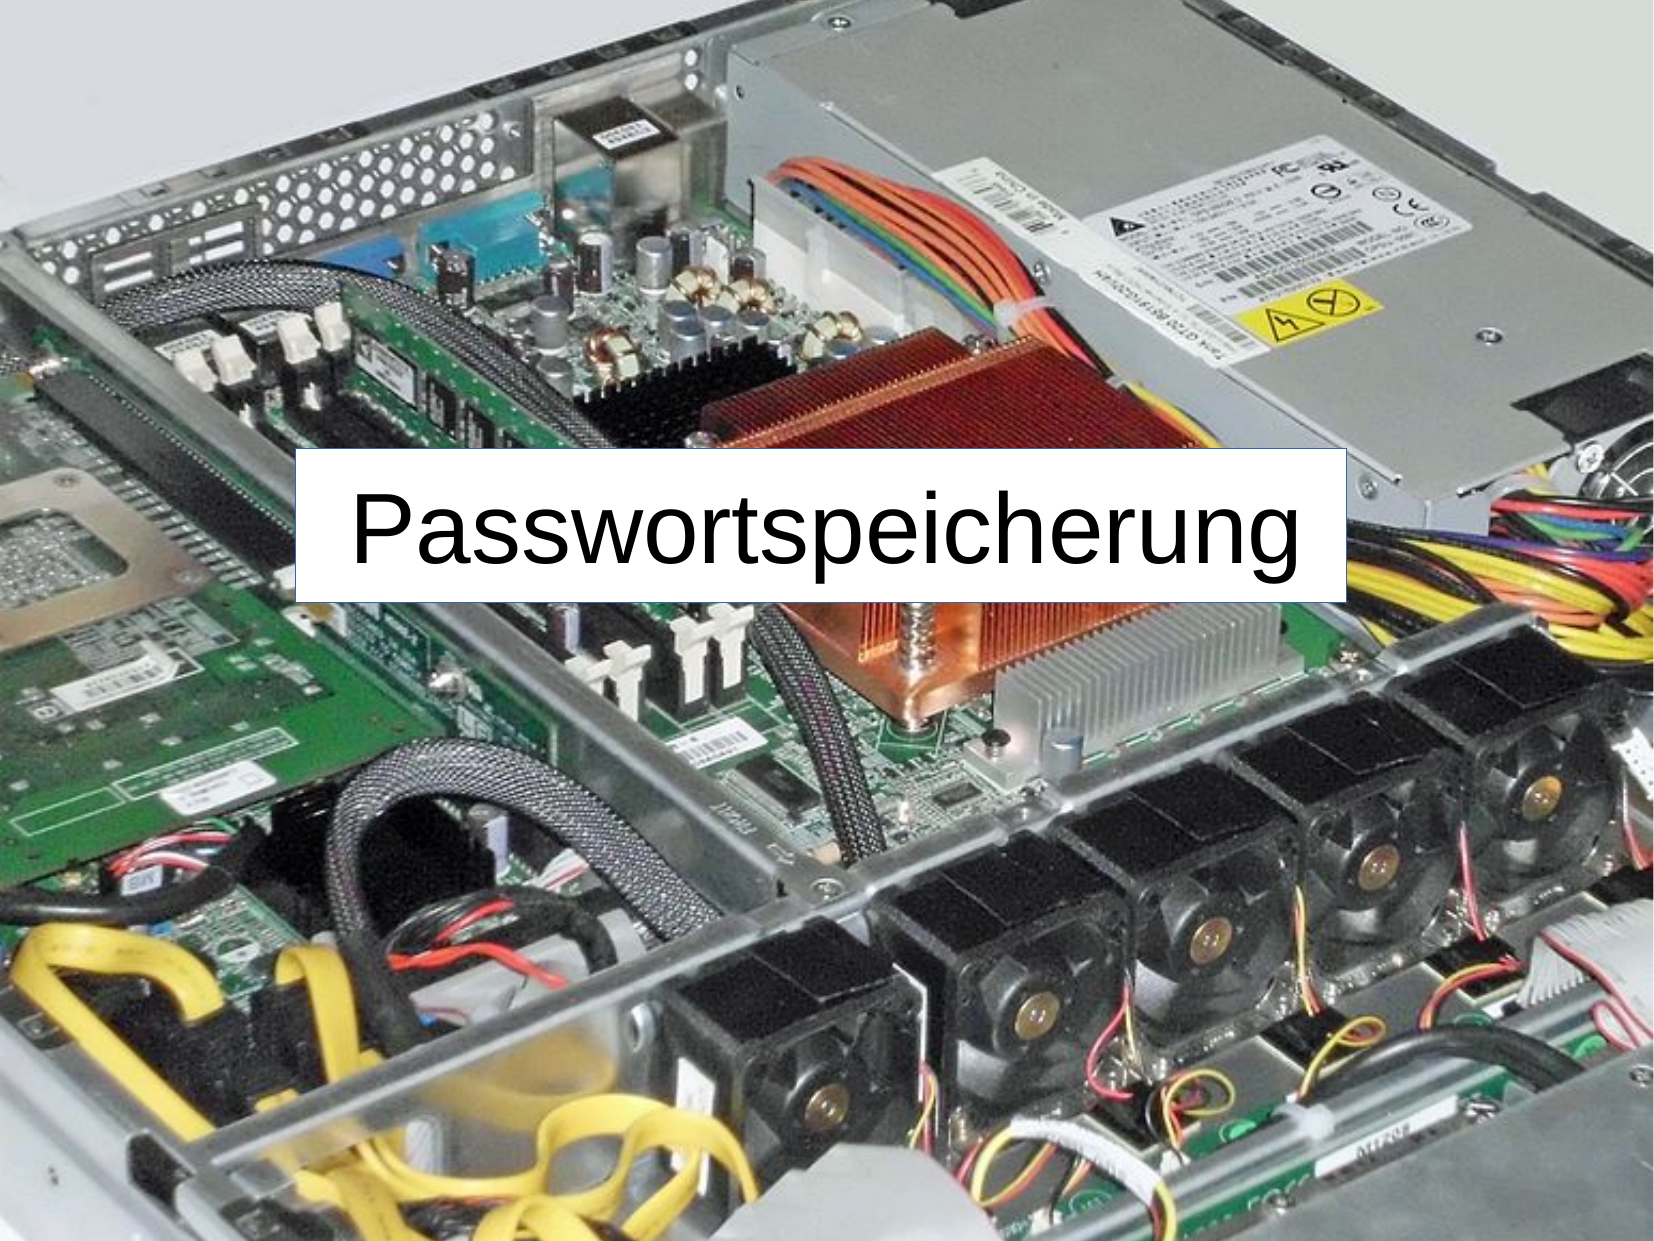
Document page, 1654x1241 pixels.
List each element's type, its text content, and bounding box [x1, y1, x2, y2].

picture [0, 0, 1654, 1241]
subtitle Passwortspeicherung [82, 49, 1571, 1010]
